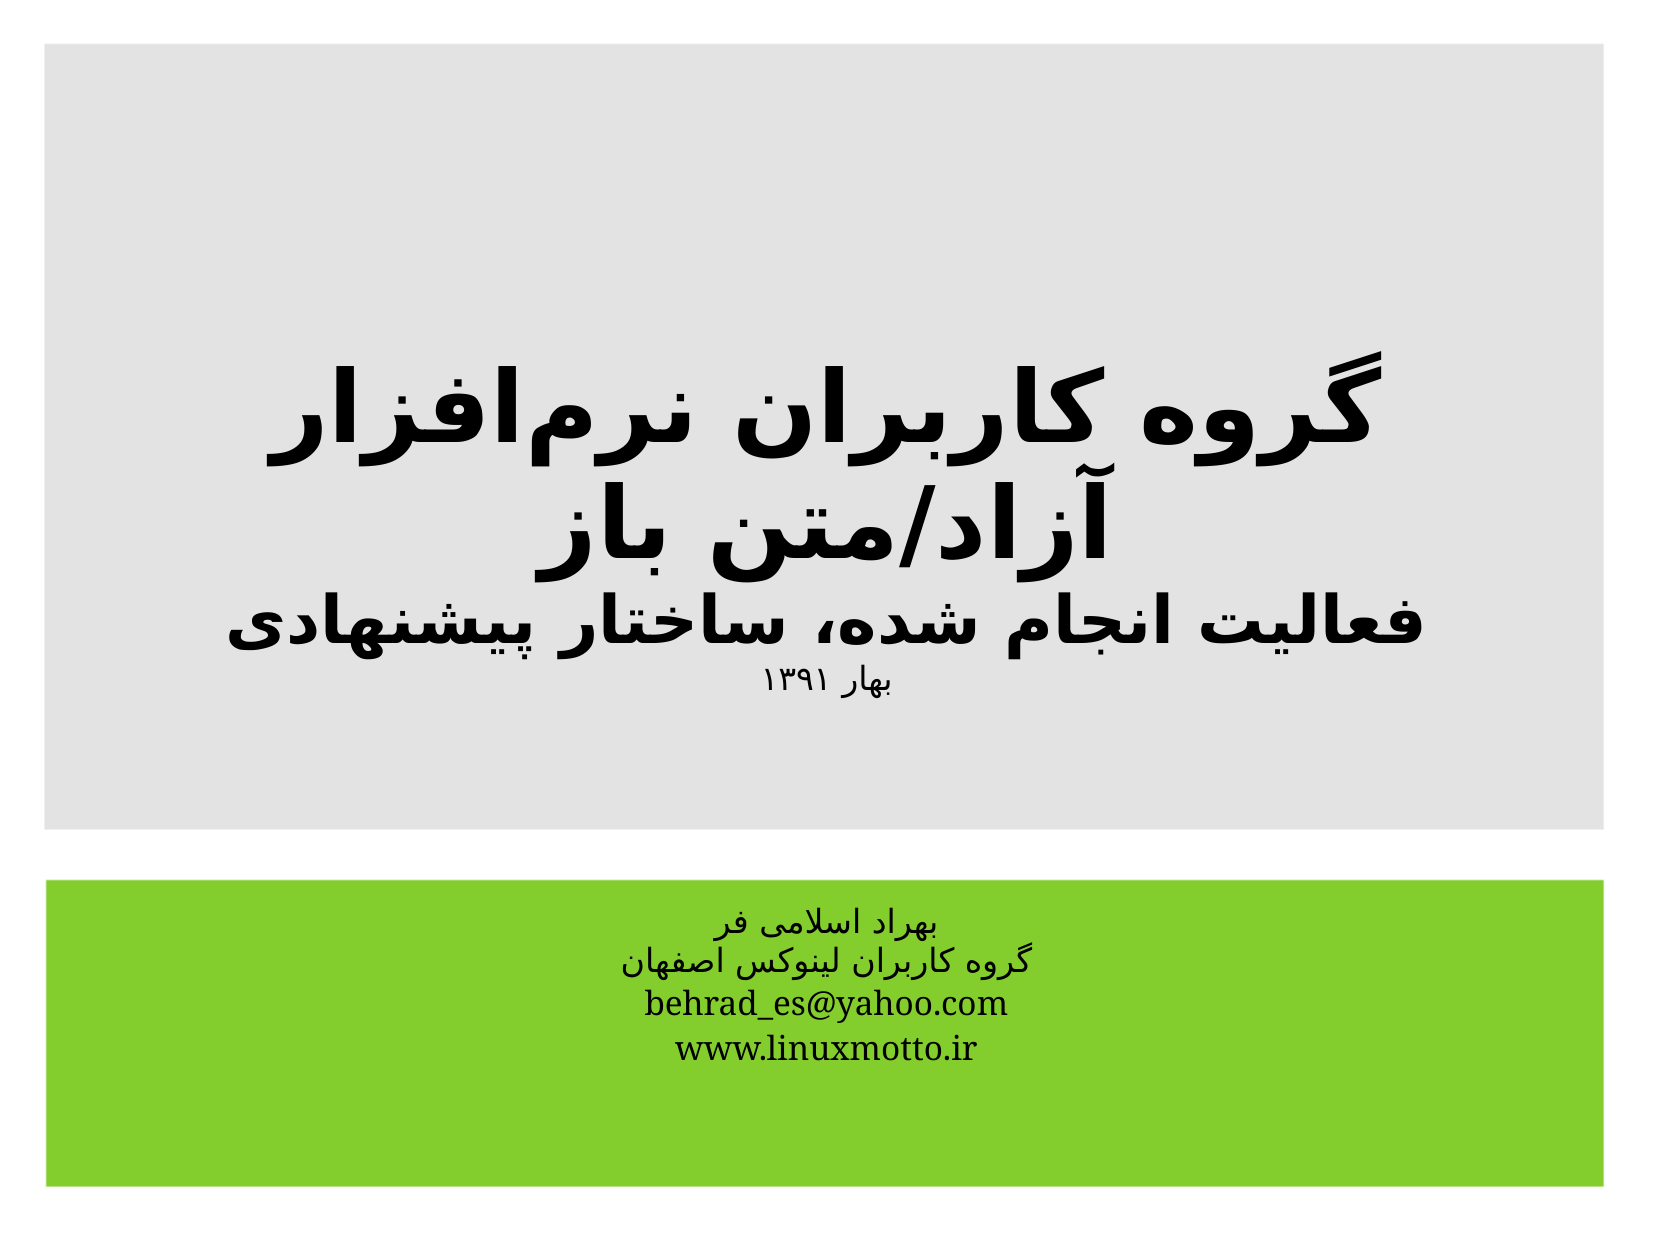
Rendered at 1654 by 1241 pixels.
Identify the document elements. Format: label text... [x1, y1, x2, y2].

text_box گروه کاربران نرم‌افزار آزاد/متن باز فعالیت انجام شده، ساختار پیشنهادی بهار ۱۳۹۱ بهراد اسلامی فر گروه کاربران لینوکس اصفهان behrad_es@yahoo.com www.linuxmotto.ir [82, 42, 1571, 1116]
picture [0, 0, 1654, 1241]
